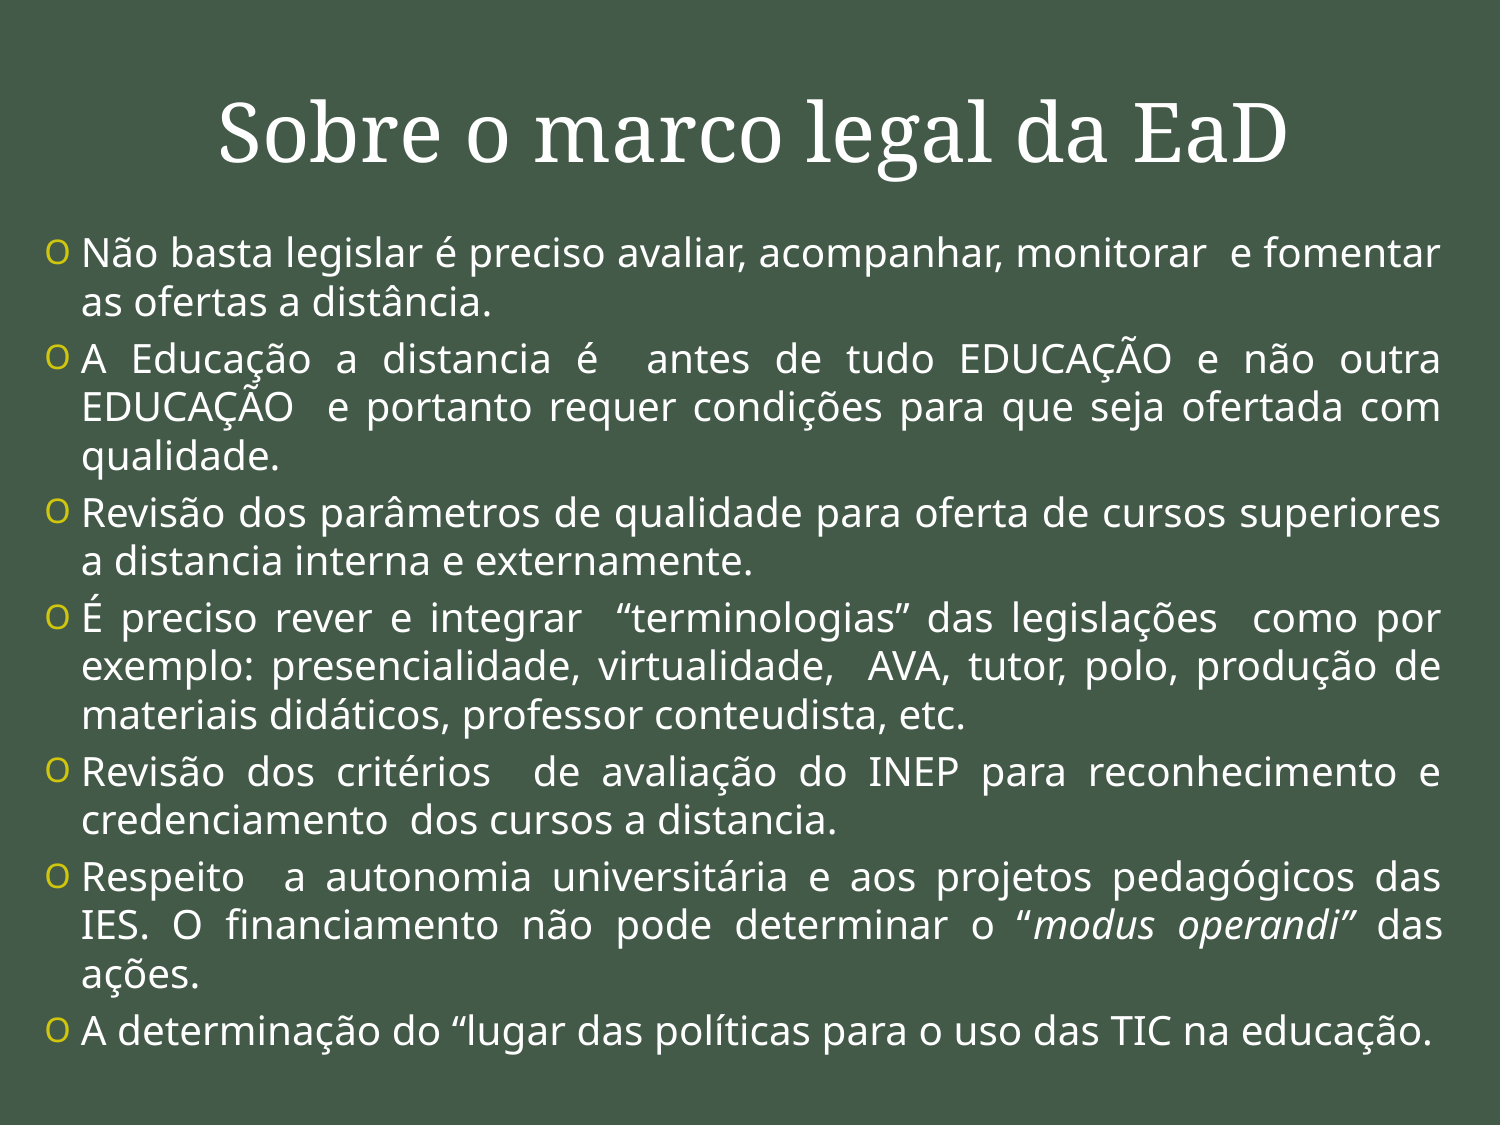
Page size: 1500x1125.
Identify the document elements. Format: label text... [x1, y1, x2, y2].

title Sobre o marco legal da EaD [183, 30, 1326, 219]
list Não basta legislar é preciso avaliar, acompanhar, monitorar e fomentar as ofertas a distância. A Educação a distancia é antes de tudo EDUCAÇÃO e não outra EDUCAÇÃO e portanto requer condições para que seja ofertada com qualidade. Revisão dos parâmetros de qualidade para oferta de cursos superiores a distancia interna e externamente. É preciso rever e integrar “terminologias” das legislações como por exemplo: presencialidade, virtualidade, AVA, tutor, polo, produção de materiais didáticos, professor conteudista, etc. Revisão dos critérios de avaliação do INEP para reconhecimento e credenciamento dos cursos a distancia. Respeito a autonomia universitária e aos projetos pedagógicos das IES. O financiamento não pode determinar o “modus operandi” das ações. A determinação do “lugar das políticas para o uso das TIC na educação. [29, 219, 1459, 1083]
